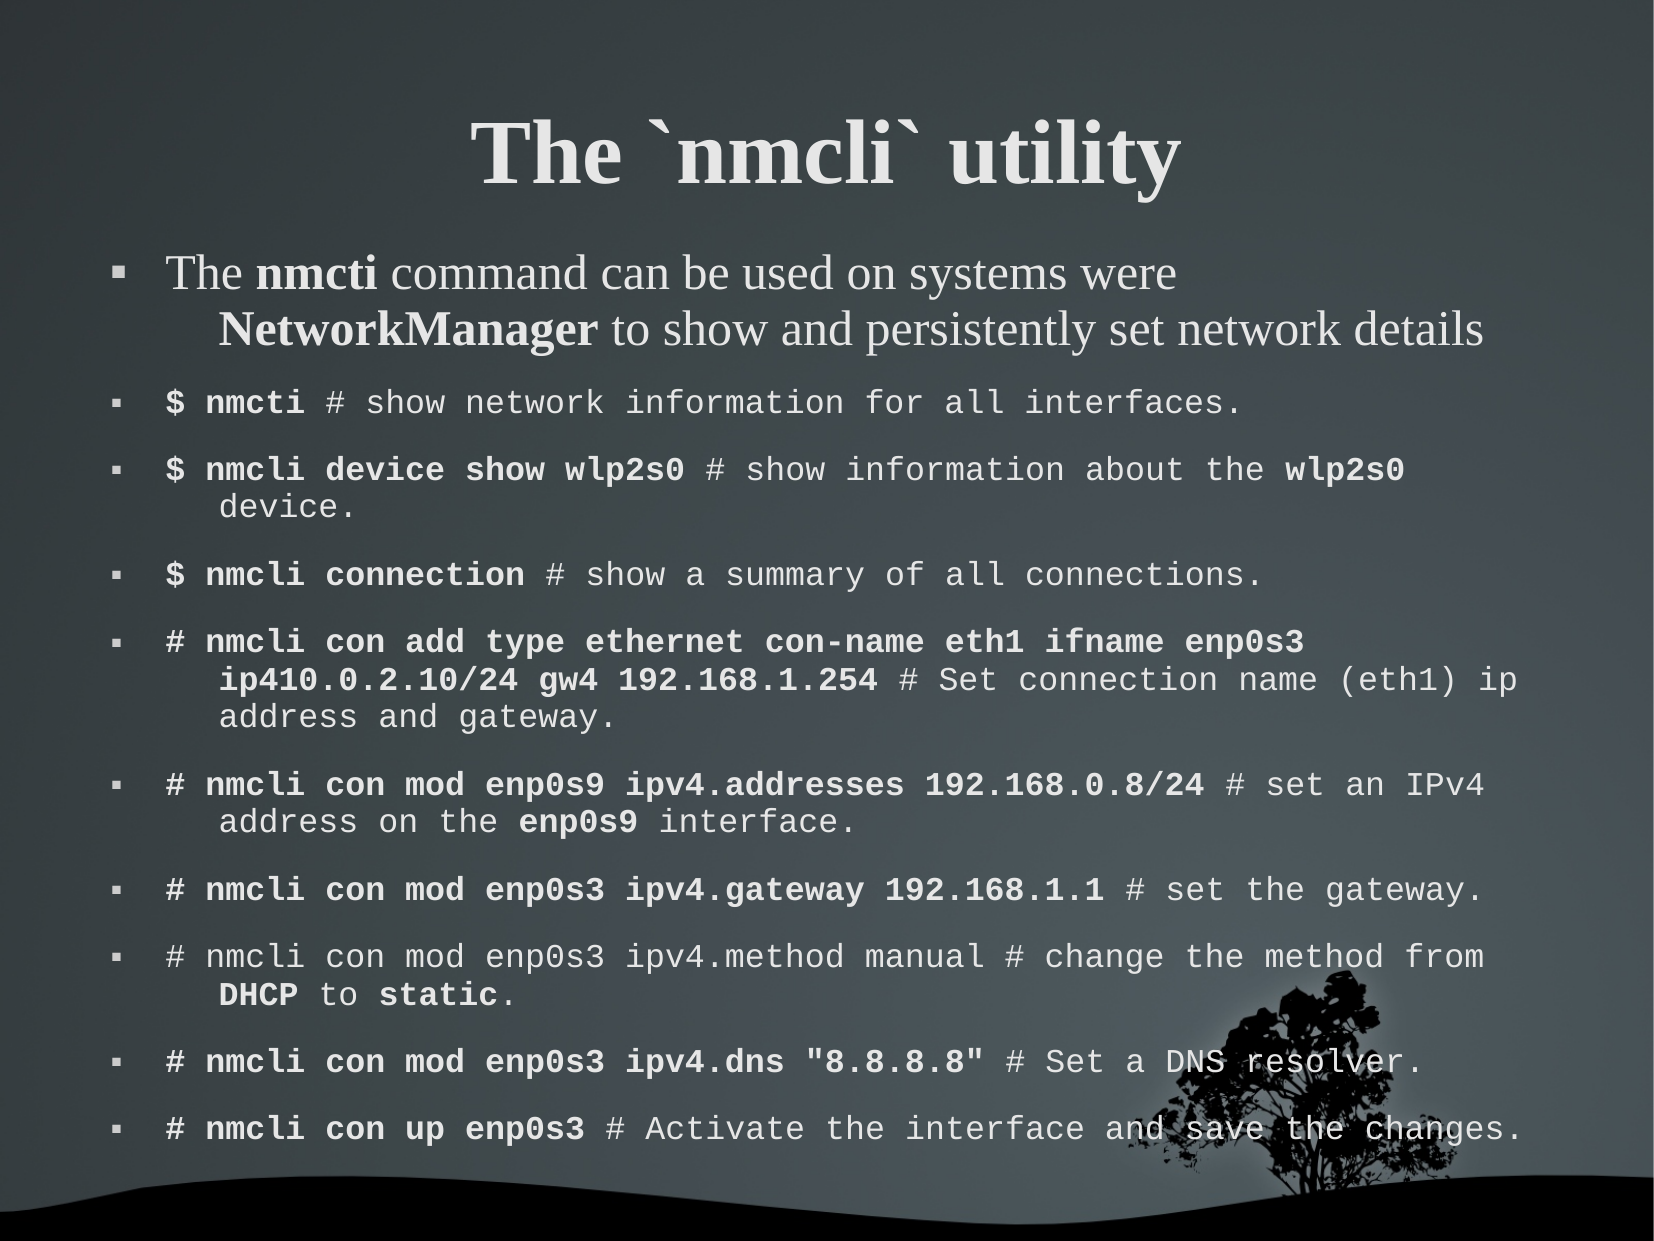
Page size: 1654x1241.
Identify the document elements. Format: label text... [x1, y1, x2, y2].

picture [0, 0, 1654, 1241]
list The nmcti command can be used on systems were NetworkManager to show and persistently set network details $ nmcti # show network information for all interfaces. $ nmcli device show wlp2s0 # show information about the wlp2s0 device. $ nmcli connection # show a summary of all connections. # nmcli con add type ethernet con-name eth1 ifname enp0s3 ip410.0.2.10/24 gw4 192.168.1.254 # Set connection name (eth1) ip address and gateway. # nmcli con mod enp0s9 ipv4.addresses 192.168.0.8/24 # set an IPv4 address on the enp0s9 interface. # nmcli con mod enp0s3 ipv4.gateway 192.168.1.1 # set the gateway. # nmcli con mod enp0s3 ipv4.method manual # change the method from DHCP to static. # nmcli con mod enp0s3 ipv4.dns "8.8.8.8" # Set a DNS resolver. # nmcli con up enp0s3 # Activate the interface and save the changes. [76, 245, 1565, 1182]
title The `nmcli` utility [82, 49, 1571, 257]
